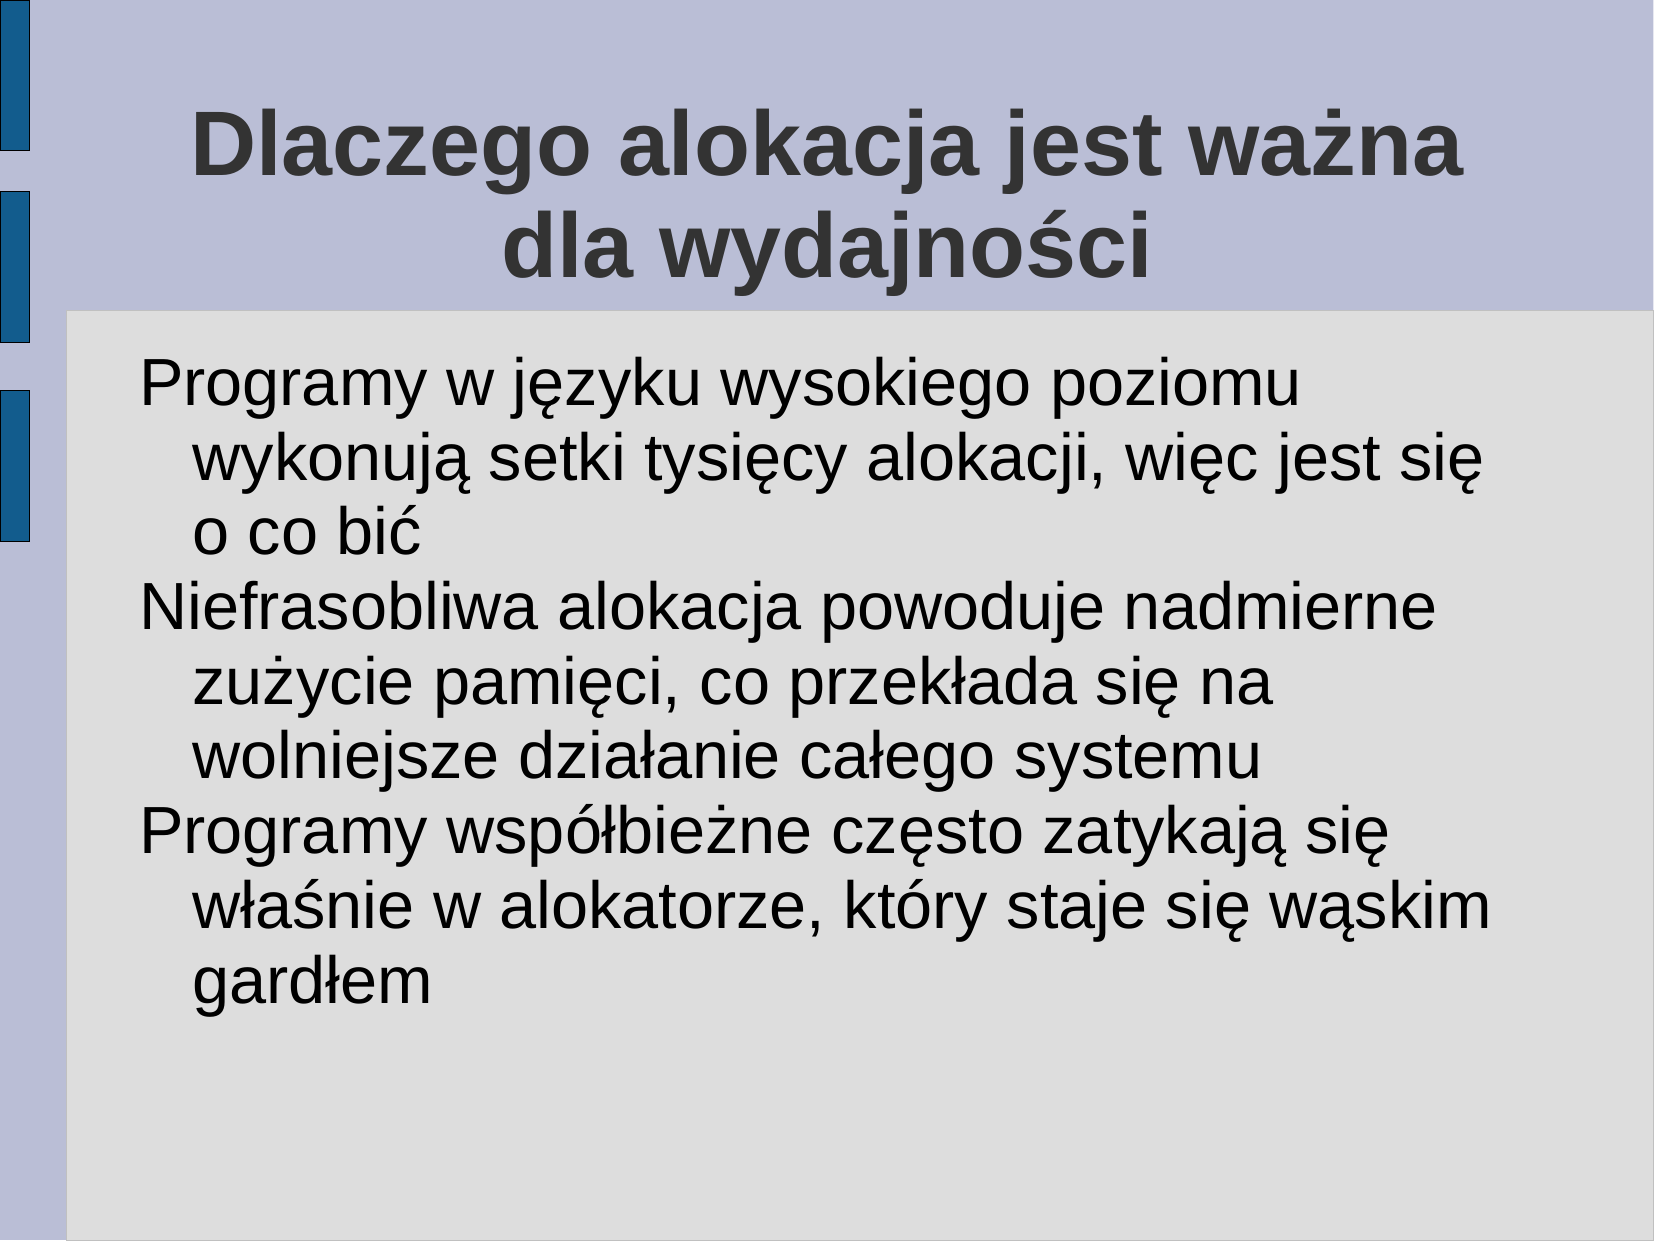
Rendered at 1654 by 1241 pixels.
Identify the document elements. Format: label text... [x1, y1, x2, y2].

title Dlaczego alokacja jest ważna dla wydajności [121, 76, 1534, 313]
list Programy w języku wysokiego poziomu wykonują setki tysięcy alokacji, więc jest się o co bić Niefrasobliwa alokacja powoduje nadmierne zużycie pamięci, co przekłada się na wolniejsze działanie całego systemu Programy współbieżne często zatykają się właśnie w alokatorze, który staje się wąskim gardłem [121, 344, 1534, 1127]
